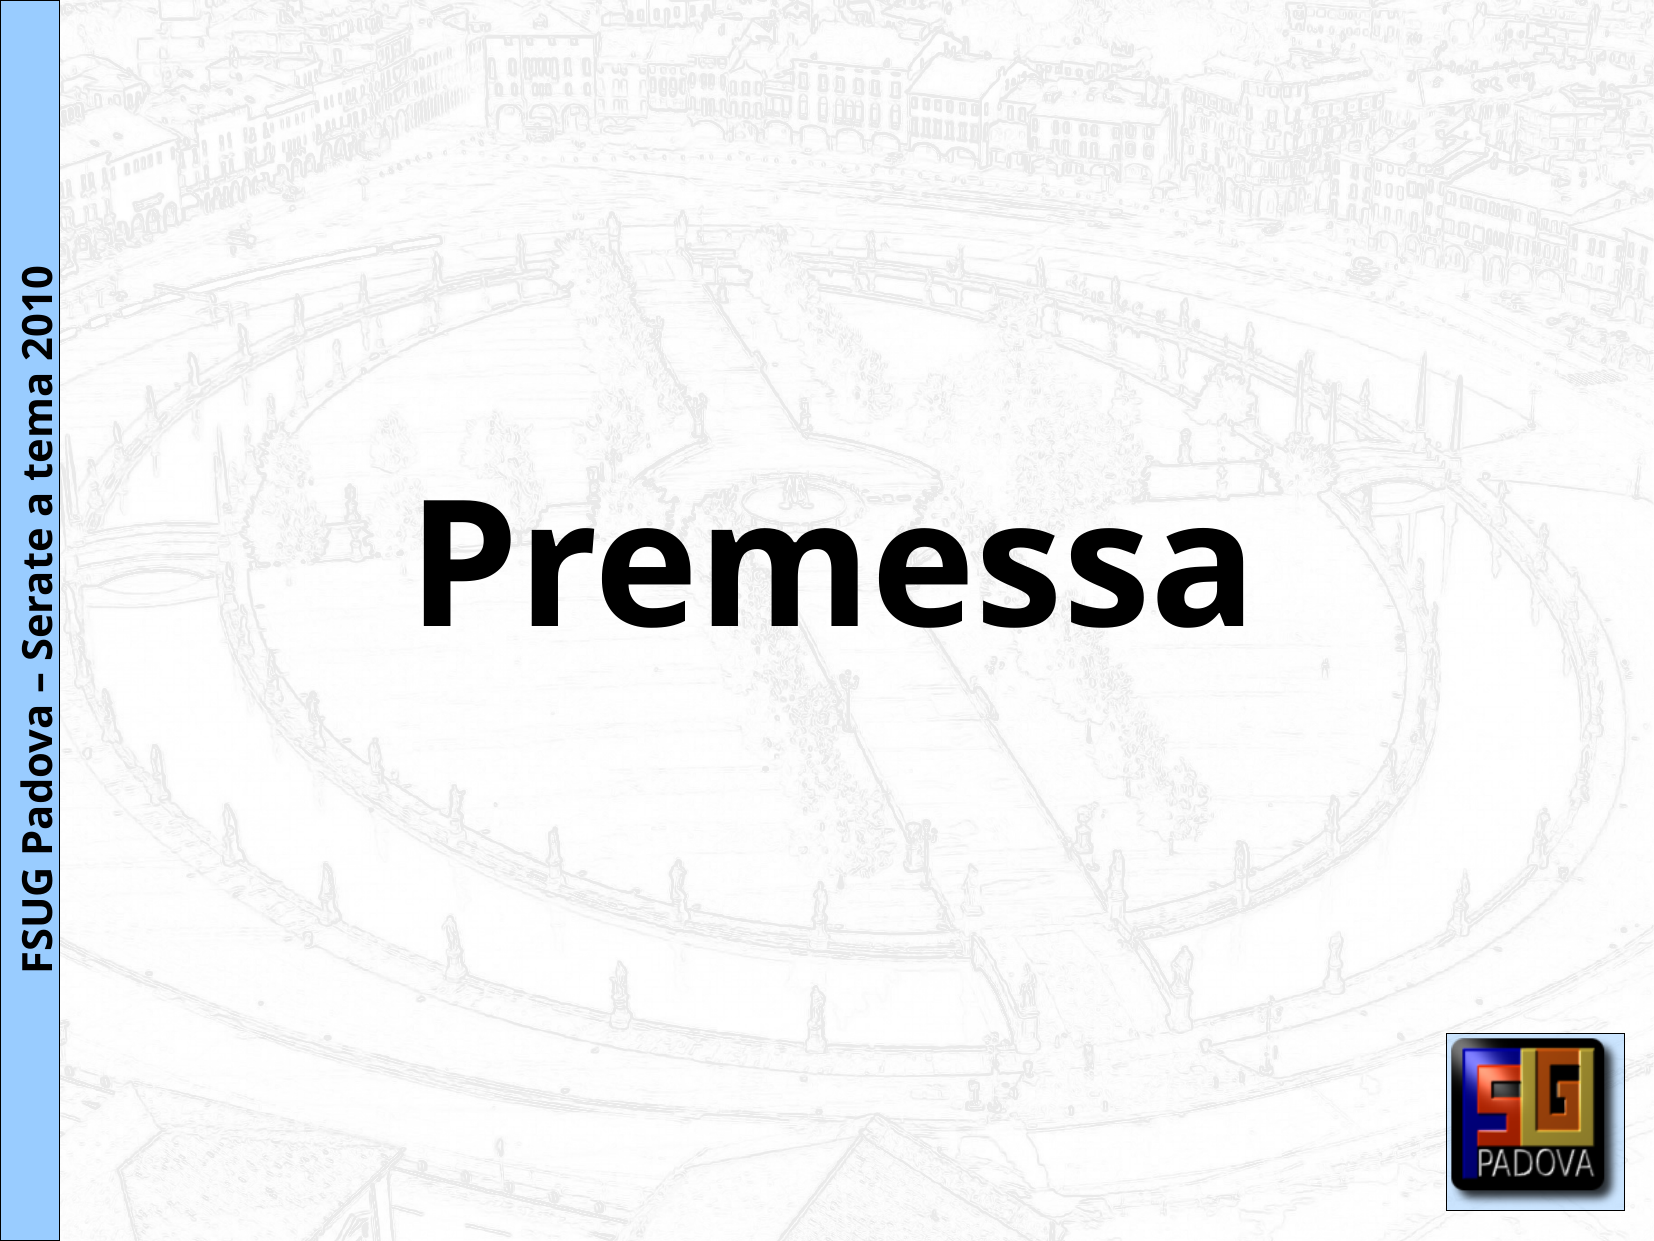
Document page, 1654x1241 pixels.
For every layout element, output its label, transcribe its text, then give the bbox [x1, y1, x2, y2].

text_box FSUG Padova – Serate a tema 2010 [0, 0, 60, 1241]
picture [60, 0, 1654, 1241]
list Premessa [88, 437, 1577, 680]
